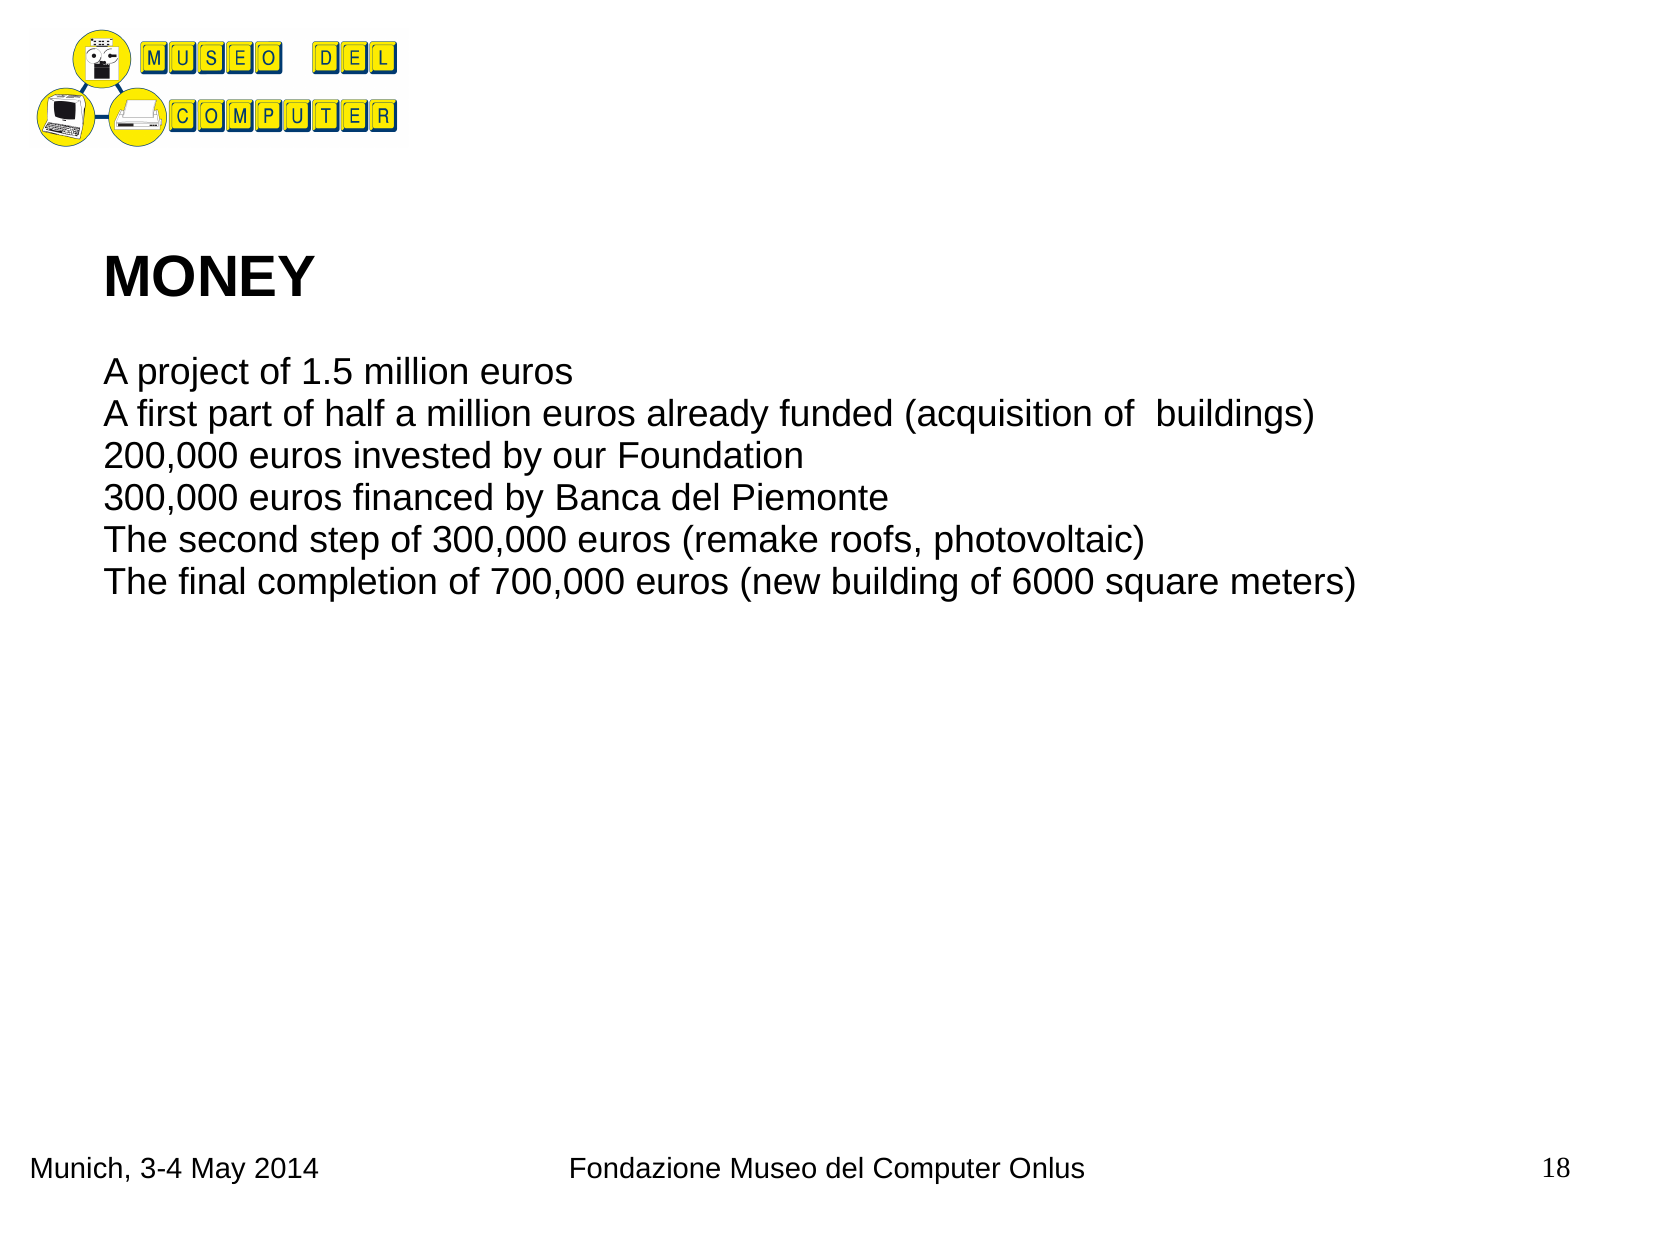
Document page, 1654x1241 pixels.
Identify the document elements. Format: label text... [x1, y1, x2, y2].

text_box MONEY A project of 1.5 million euros A first part of half a million euros already funded (acquisition of buildings) 200,000 euros invested by our Foundation 300,000 euros financed by Banca del Piemonte The second step of 300,000 euros (remake roofs, photovoltaic) The final completion of 700,000 euros (new building of 6000 square meters) [88, 236, 1506, 654]
picture [29, 28, 409, 148]
